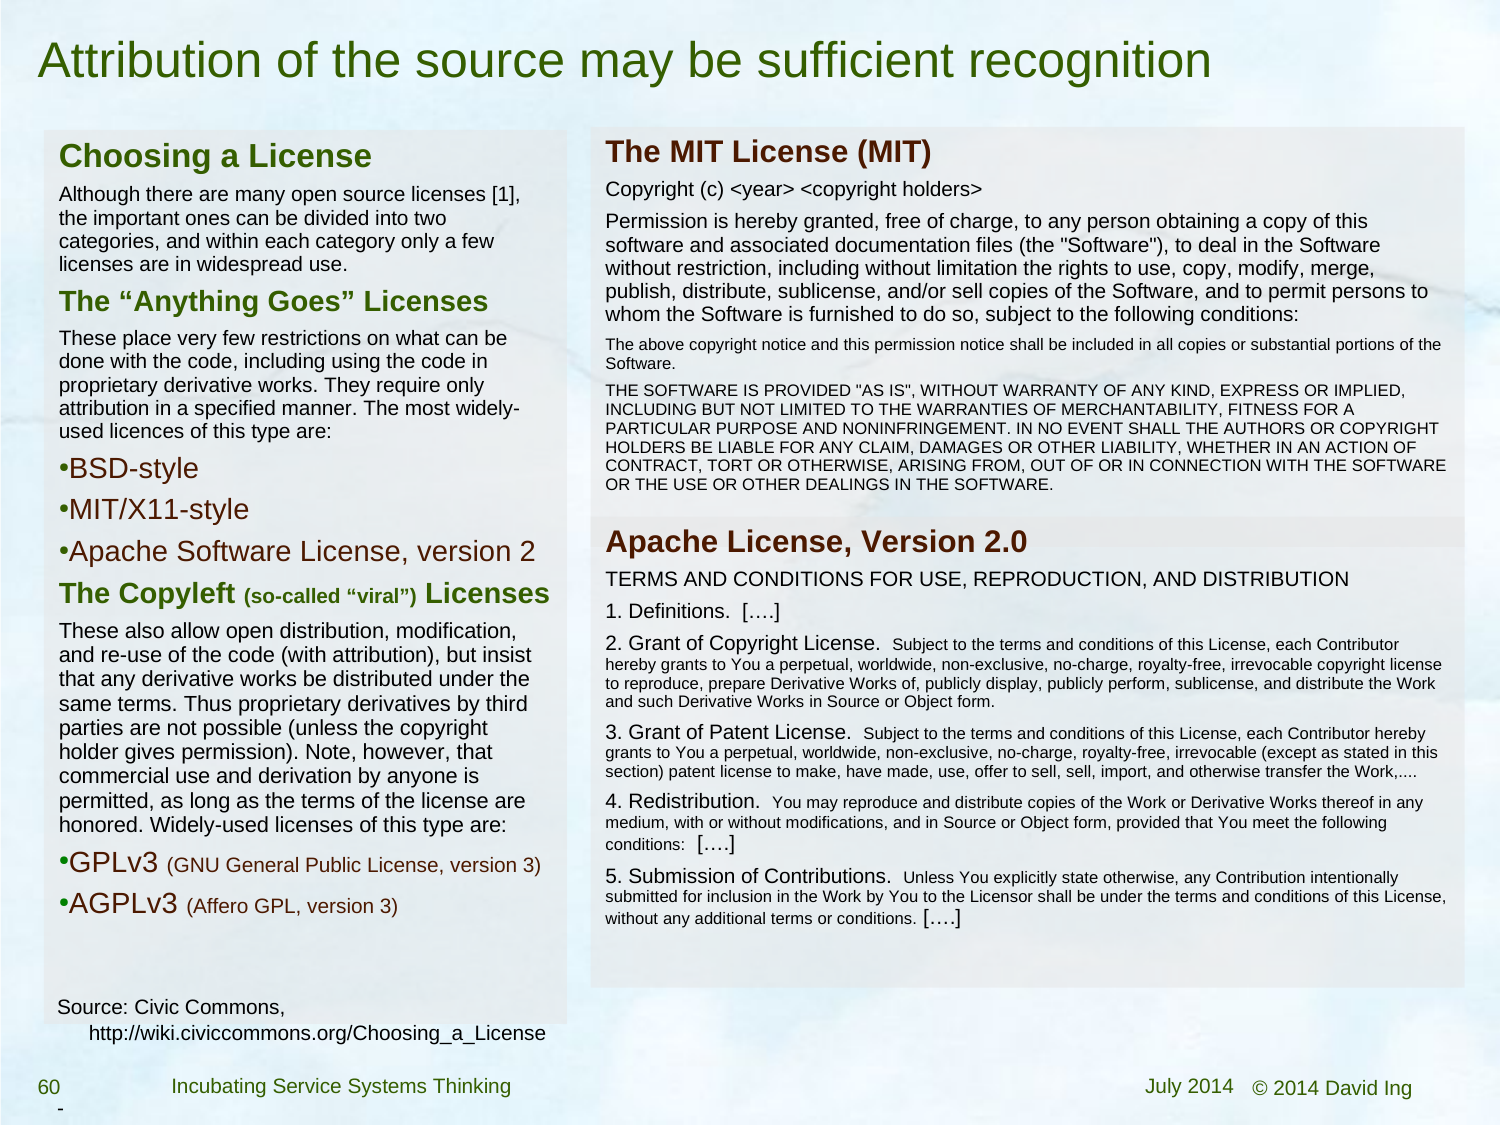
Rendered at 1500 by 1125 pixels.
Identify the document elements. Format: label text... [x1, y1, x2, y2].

title Attribution of the source may be sufficient recognition [37, 37, 1463, 152]
text_box The MIT License (MIT) Copyright (c) <year> <copyright holders> Permission is hereby granted, free of charge, to any person obtaining a copy of this software and associated documentation files (the "Software"), to deal in the Software without restriction, including without limitation the rights to use, copy, modify, merge, publish, distribute, sublicense, and/or sell copies of the Software, and to permit persons to whom the Software is furnished to do so, subject to the following conditions: The above copyright notice and this permission notice shall be included in all copies or substantial portions of the Software. THE SOFTWARE IS PROVIDED "AS IS", WITHOUT WARRANTY OF ANY KIND, EXPRESS OR IMPLIED, INCLUDING BUT NOT LIMITED TO THE WARRANTIES OF MERCHANTABILITY, FITNESS FOR A PARTICULAR PURPOSE AND NONINFRINGEMENT. IN NO EVENT SHALL THE AUTHORS OR COPYRIGHT HOLDERS BE LIABLE FOR ANY CLAIM, DAMAGES OR OTHER LIABILITY, WHETHER IN AN ACTION OF CONTRACT, TORT OR OTHERWISE, ARISING FROM, OUT OF OR IN CONNECTION WITH THE SOFTWARE OR THE USE OR OTHER DEALINGS IN THE SOFTWARE. [590, 126, 1465, 516]
text_box Apache License, Version 2.0 TERMS AND CONDITIONS FOR USE, REPRODUCTION, AND DISTRIBUTION 1. Definitions. [….] 2. Grant of Copyright License. Subject to the terms and conditions of this License, each Contributor hereby grants to You a perpetual, worldwide, non-exclusive, no-charge, royalty-free, irrevocable copyright license to reproduce, prepare Derivative Works of, publicly display, publicly perform, sublicense, and distribute the Work and such Derivative Works in Source or Object form. 3. Grant of Patent License. Subject to the terms and conditions of this License, each Contributor hereby grants to You a perpetual, worldwide, non-exclusive, no-charge, royalty-free, irrevocable (except as stated in this section) patent license to make, have made, use, offer to sell, sell, import, and otherwise transfer the Work,.... 4. Redistribution. You may reproduce and distribute copies of the Work or Derivative Works thereof in any medium, with or without modifications, and in Source or Object form, provided that You meet the following conditions: [….] 5. Submission of Contributions. Unless You explicitly state otherwise, any Contribution intentionally submitted for inclusion in the Work by You to the Licensor shall be under the terms and conditions of this License, without any additional terms or conditions. [….] [590, 516, 1465, 988]
text_box Choosing a License Although there are many open source licenses [1], the important ones can be divided into two categories, and within each category only a few licenses are in widespread use. The “Anything Goes” Licenses These place very few restrictions on what can be done with the code, including using the code in proprietary derivative works. They require only attribution in a specified manner. The most widely-used licences of this type are: BSD-style MIT/X11-style Apache Software License, version 2 The Copyleft (so-called “viral”) Licenses These also allow open distribution, modification, and re-use of the code (with attribution), but insist that any derivative works be distributed under the same terms. Thus proprietary derivatives by third parties are not possible (unless the copyright holder gives permission). Note, however, that commercial use and derivation by anyone is permitted, as long as the terms of the license are honored. Widely-used licenses of this type are: GPLv3 (GNU General Public License, version 3) AGPLv3 (Affero GPL, version 3) [43, 129, 567, 986]
picture [0, 0, 1500, 1125]
text_box Source: Civic Commons, http://wiki.civiccommons.org/Choosing_a_License - [41, 986, 579, 1052]
